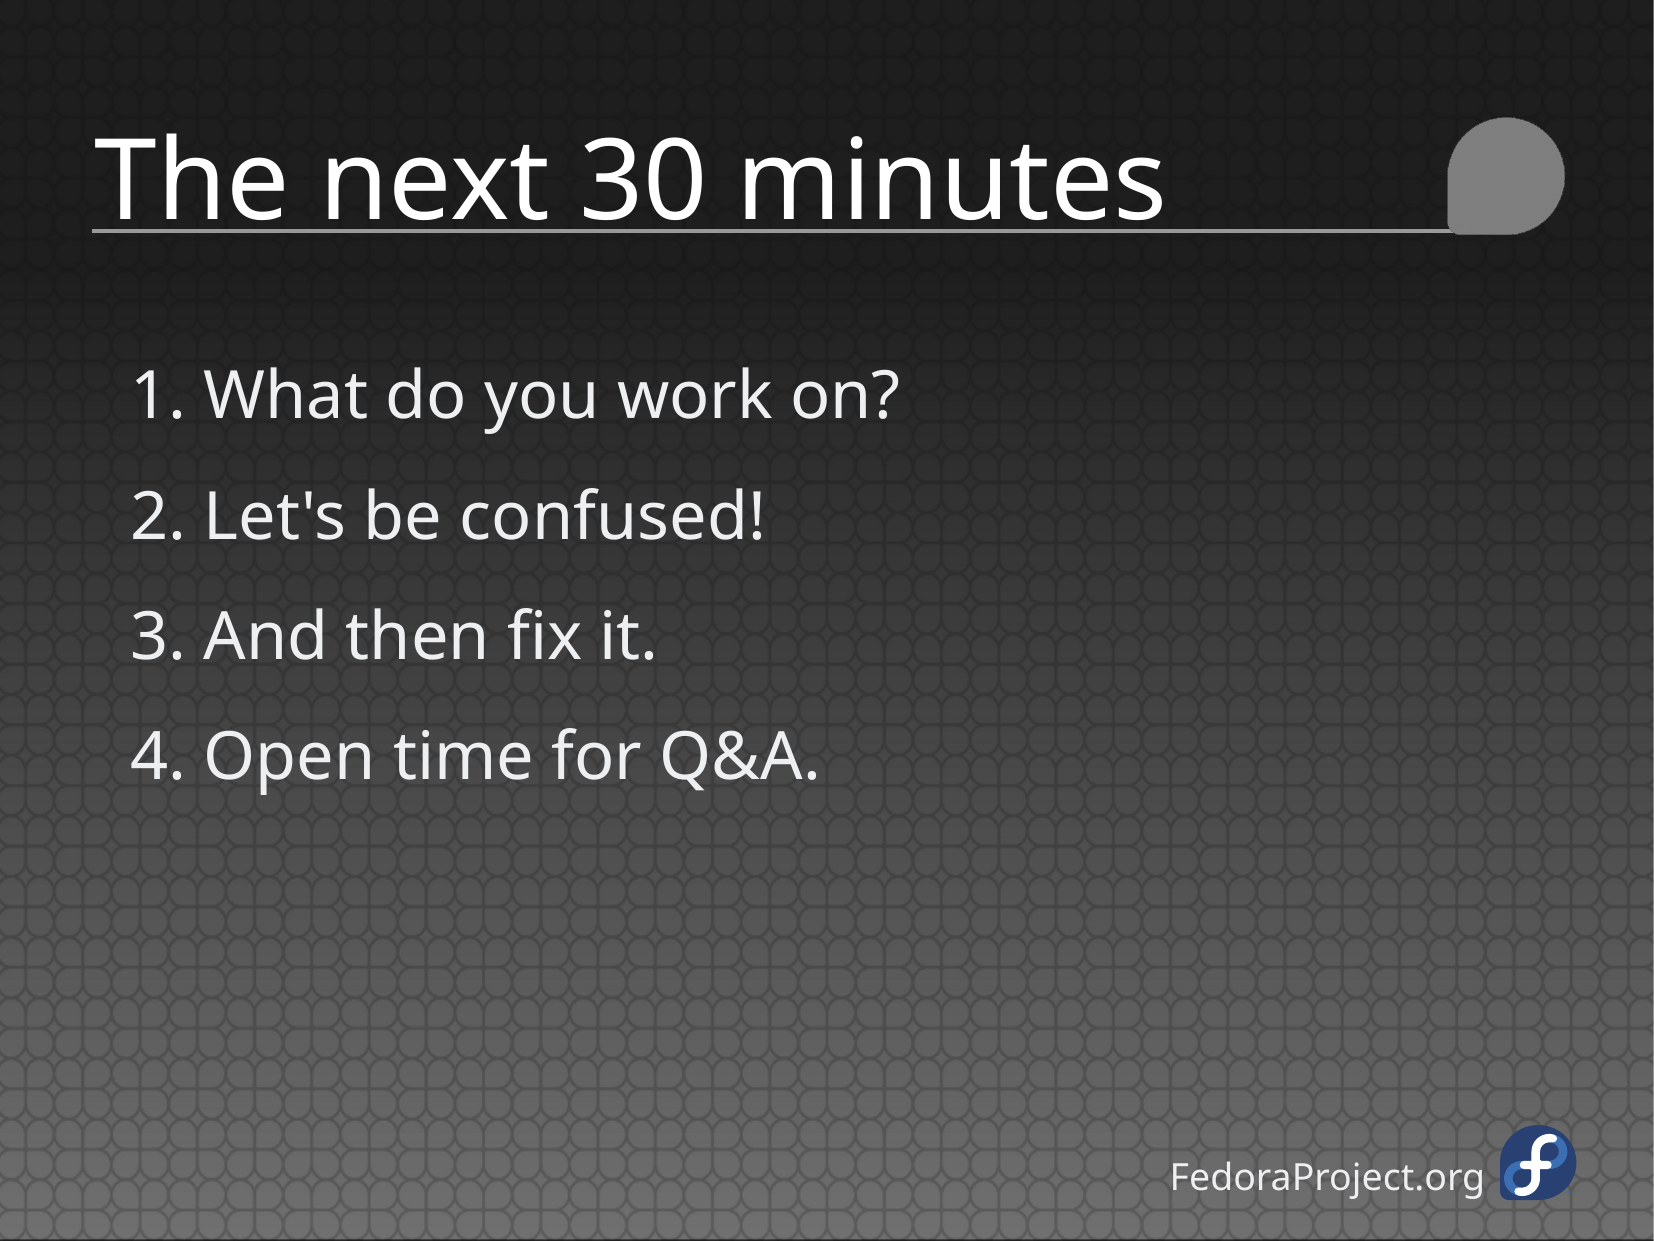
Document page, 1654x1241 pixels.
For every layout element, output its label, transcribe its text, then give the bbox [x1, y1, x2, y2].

title The next 30 minutes [94, 100, 1426, 251]
picture [0, 0, 1654, 1241]
list What do you work on? Let's be confused! And then fix it. Open time for Q&A. [112, 227, 1501, 1163]
